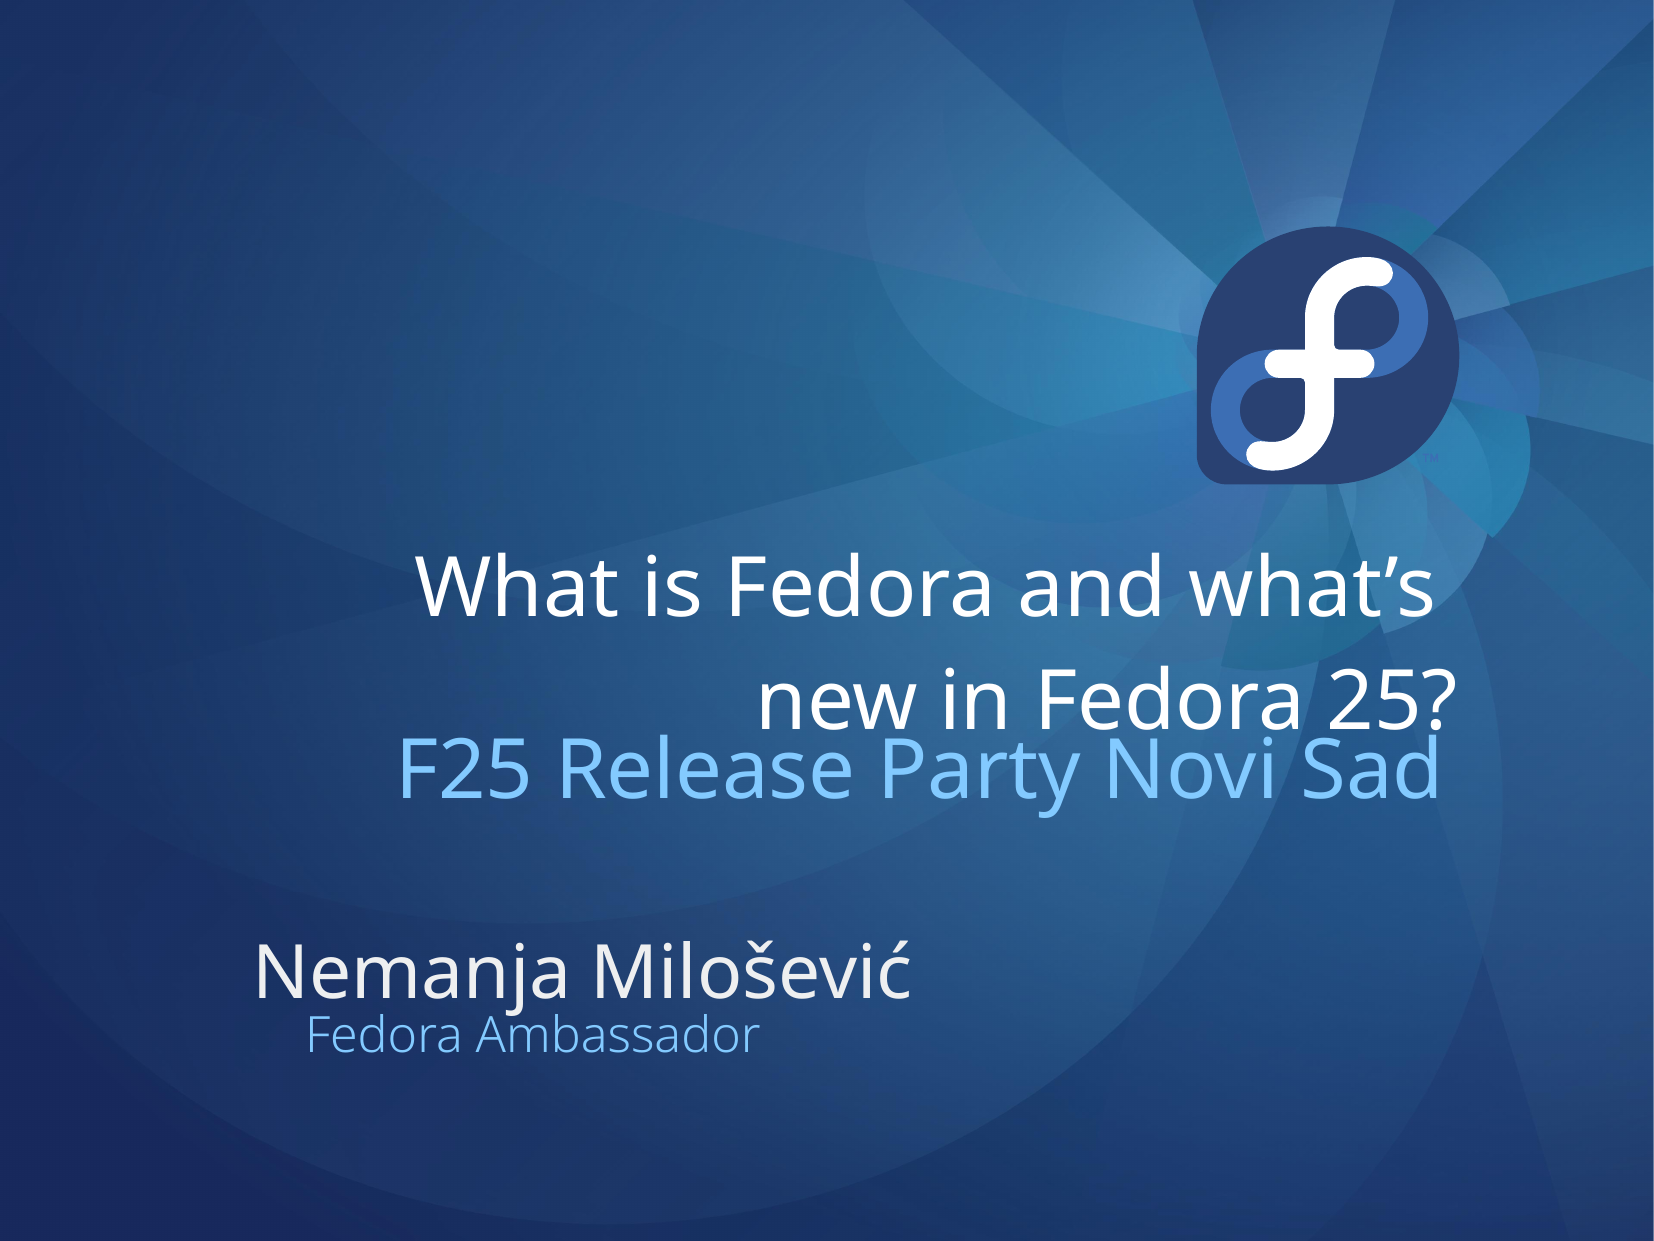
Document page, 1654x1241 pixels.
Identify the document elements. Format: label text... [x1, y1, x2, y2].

text_box What is Fedora and what’s new in Fedora 25? [36, 520, 1474, 739]
subtitle F25 Release Party Novi Sad [99, 739, 1445, 818]
text_box Fedora Ambassador [290, 991, 1253, 1068]
text_box Nemanja Milošević [237, 910, 1088, 1018]
picture [0, 0, 1654, 1241]
